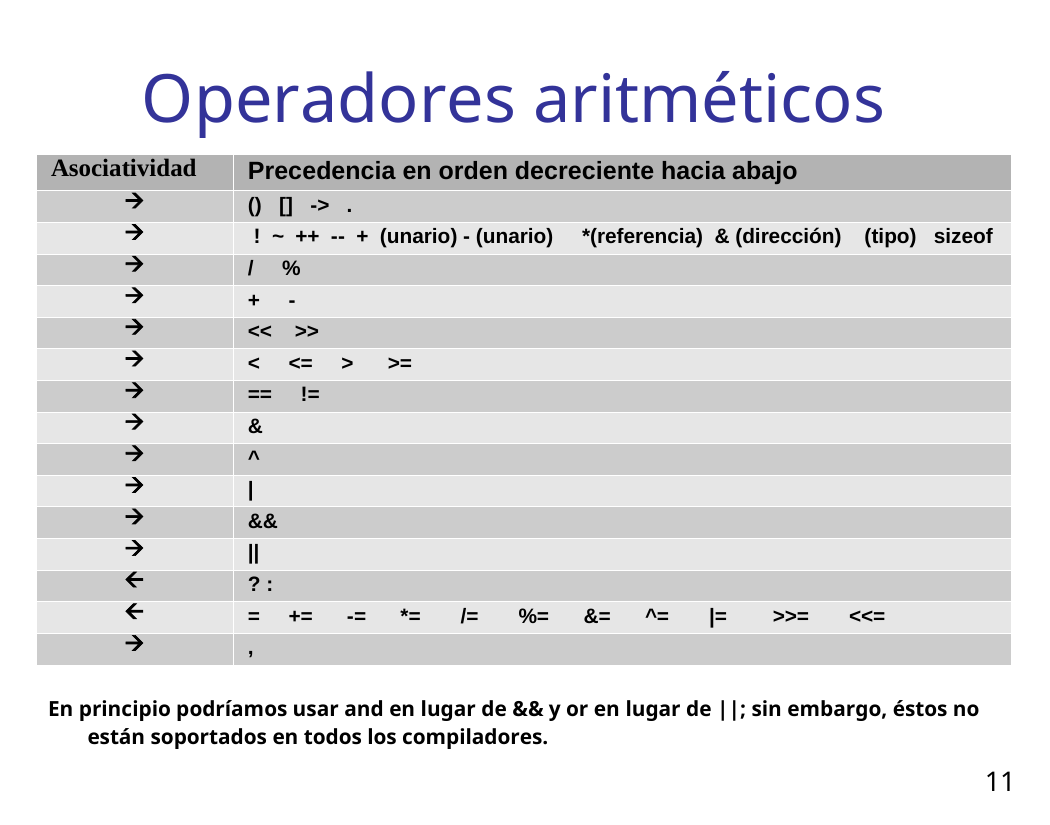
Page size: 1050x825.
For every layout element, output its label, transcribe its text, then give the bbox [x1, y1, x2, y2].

table_cell ^ [234, 444, 1011, 475]
table_cell  [37, 444, 233, 475]
table_cell  [37, 476, 233, 506]
table_cell  [37, 349, 233, 380]
table_cell  [37, 571, 233, 601]
table_cell = += -= *= /= %= &= ^= |= >>= <<= [234, 602, 1011, 633]
table_cell  [37, 255, 233, 285]
table_cell  [37, 602, 233, 633]
list En principio podríamos usar and en lugar de && y or en lugar de ||; sin embargo, éstos no están soportados en todos los compiladores. [37, 688, 1030, 825]
table_cell || [234, 539, 1011, 570]
table_cell == != [234, 381, 1011, 412]
table_header Asociatividad [37, 155, 233, 190]
table_cell << >> [234, 318, 1011, 348]
table_cell  [37, 318, 233, 348]
table_header Precedencia en orden decreciente hacia abajo [234, 155, 1011, 190]
table_cell  [37, 539, 233, 570]
table_cell & [234, 413, 1011, 443]
table_cell  [37, 223, 233, 254]
table_cell  [37, 507, 233, 538]
table_cell  [37, 634, 233, 665]
table_cell < <= > >= [234, 349, 1011, 380]
table_cell ? : [234, 571, 1011, 601]
table_cell  [37, 381, 233, 412]
table_cell  [37, 191, 233, 222]
table_cell && [234, 507, 1011, 538]
table_cell | [234, 476, 1011, 506]
table_cell / % [234, 255, 1011, 285]
table_cell + - [234, 286, 1011, 317]
title Operadores aritméticos [131, 27, 1026, 148]
table_cell ! ~ ++ -- + (unario) - (unario) *(referencia) & (dirección) (tipo) sizeof [234, 223, 1011, 254]
table_cell () [] -> . [234, 191, 1011, 222]
table_cell  [37, 413, 233, 443]
table_cell , [234, 634, 1011, 665]
table_cell  [37, 286, 233, 317]
